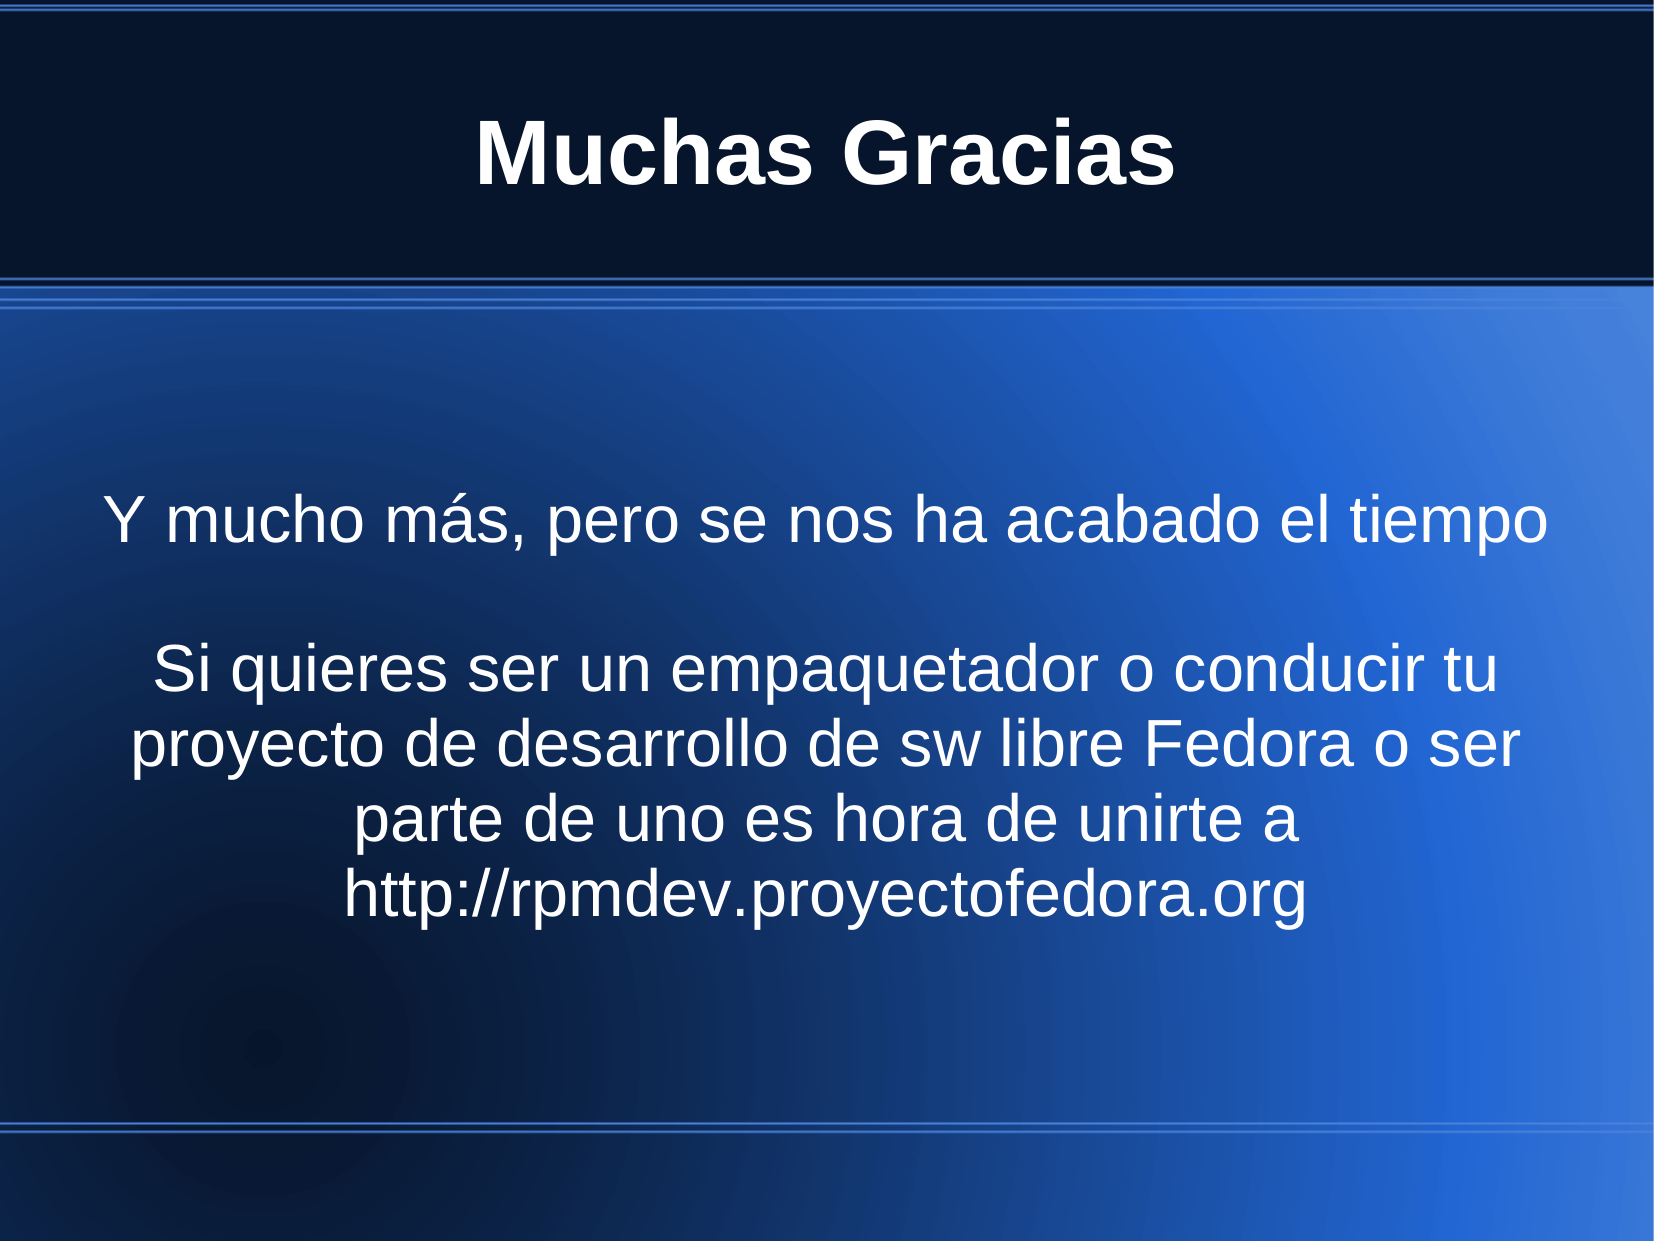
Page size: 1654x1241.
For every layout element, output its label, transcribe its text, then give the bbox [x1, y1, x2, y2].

title Muchas Gracias [82, 56, 1571, 250]
subtitle Y mucho más, pero se nos ha acabado el tiempo Si quieres ser un empaquetador o conducir tu proyecto de desarrollo de sw libre Fedora o ser parte de uno es hora de unirte a http://rpmdev.proyectofedora.org [82, 362, 1571, 1050]
picture [0, 0, 1654, 1241]
